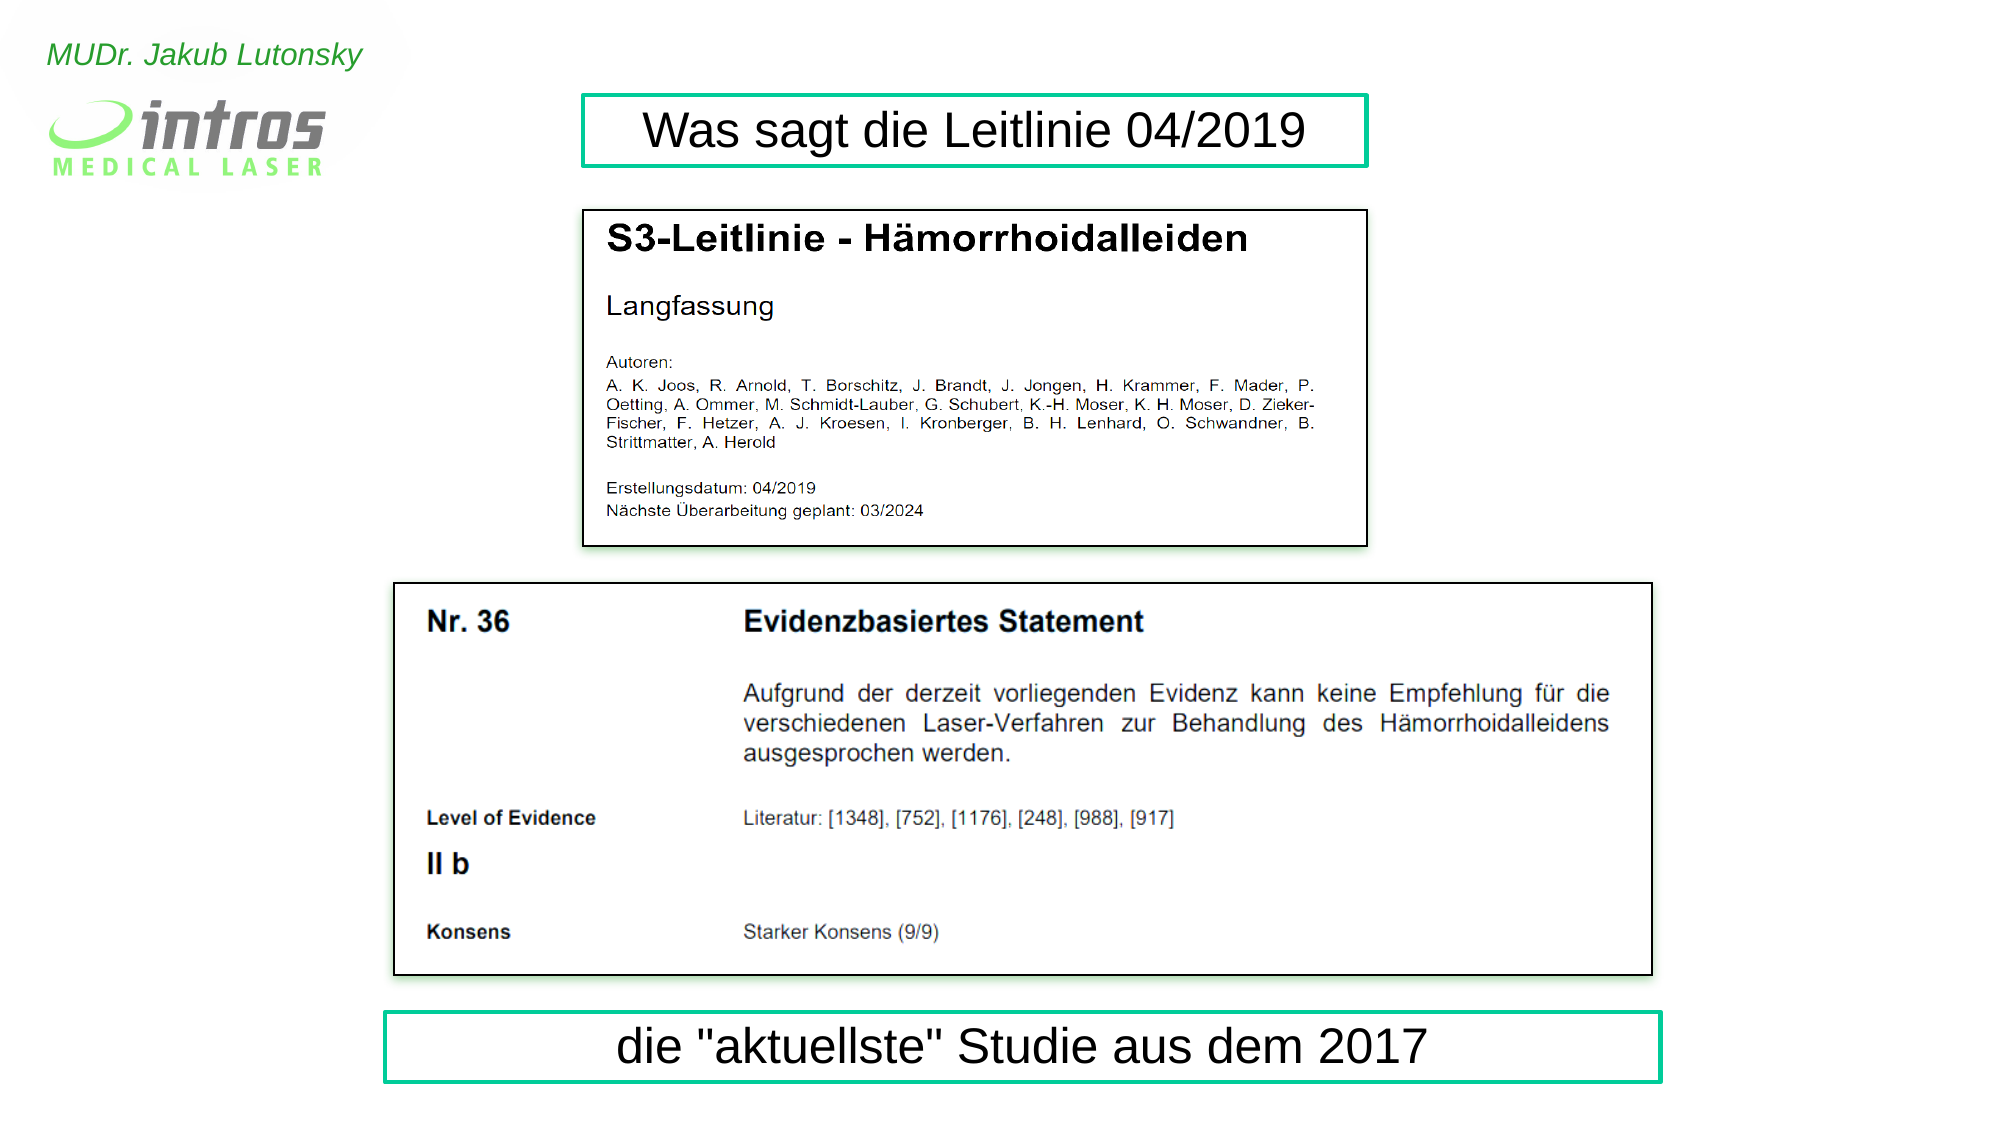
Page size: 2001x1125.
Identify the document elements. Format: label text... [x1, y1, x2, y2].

picture [583, 210, 1366, 546]
picture [395, 584, 1651, 974]
text_box die "aktuellste" Studie aus dem 2017 [385, 1011, 1661, 1083]
text_box Was sagt die Leitlinie 04/2019 [582, 95, 1367, 166]
